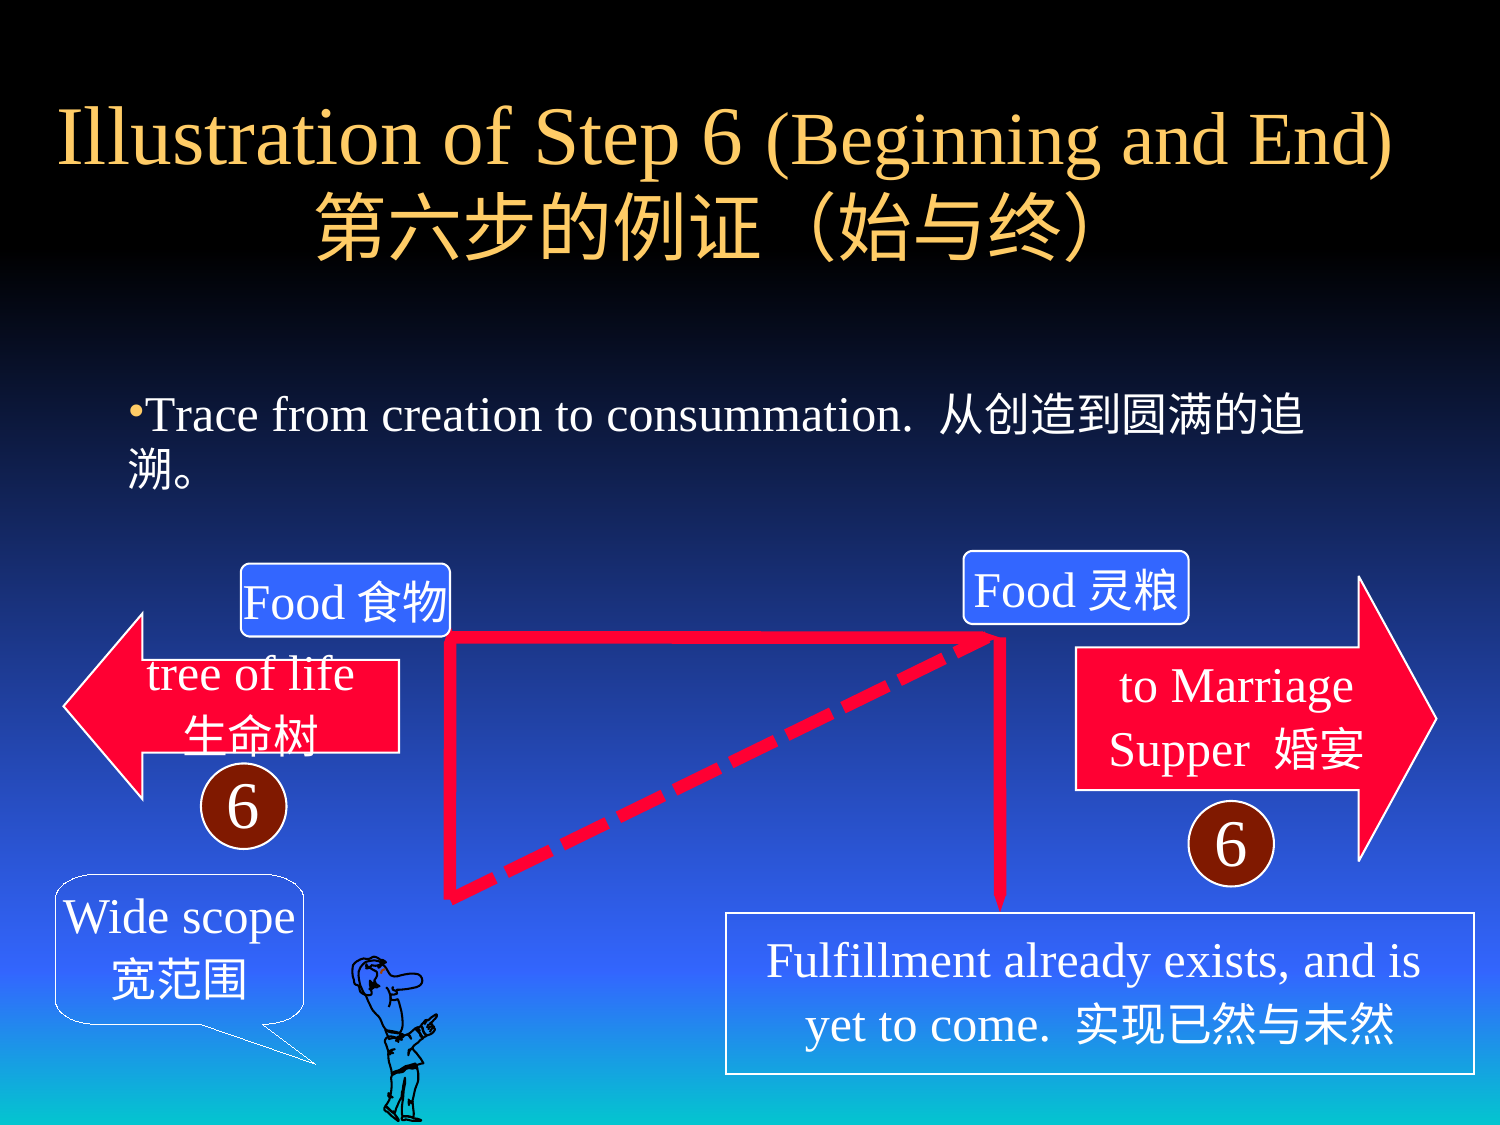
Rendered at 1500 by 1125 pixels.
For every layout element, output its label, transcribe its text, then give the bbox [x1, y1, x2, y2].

text_box to Marriage Supper 婚宴 [1075, 575, 1437, 862]
text_box Fulfillment already exists, and is yet to come. 实现已然与未然 [725, 913, 1474, 1074]
title Illustration of Step 6 (Beginning and End) 第六步的例证（始与终） [6, 72, 1444, 280]
text_box Food食物 [240, 563, 451, 637]
text_box Food灵粮 [963, 550, 1189, 624]
text_box tree of life 生命树 [63, 613, 399, 800]
text_box 6 [1188, 800, 1274, 887]
text_box Wide scope 宽范围 [55, 874, 316, 1065]
text_box Trace from creation to consummation. 从创造到圆满的追溯。 [112, 373, 1411, 504]
text_box 6 [200, 763, 287, 849]
